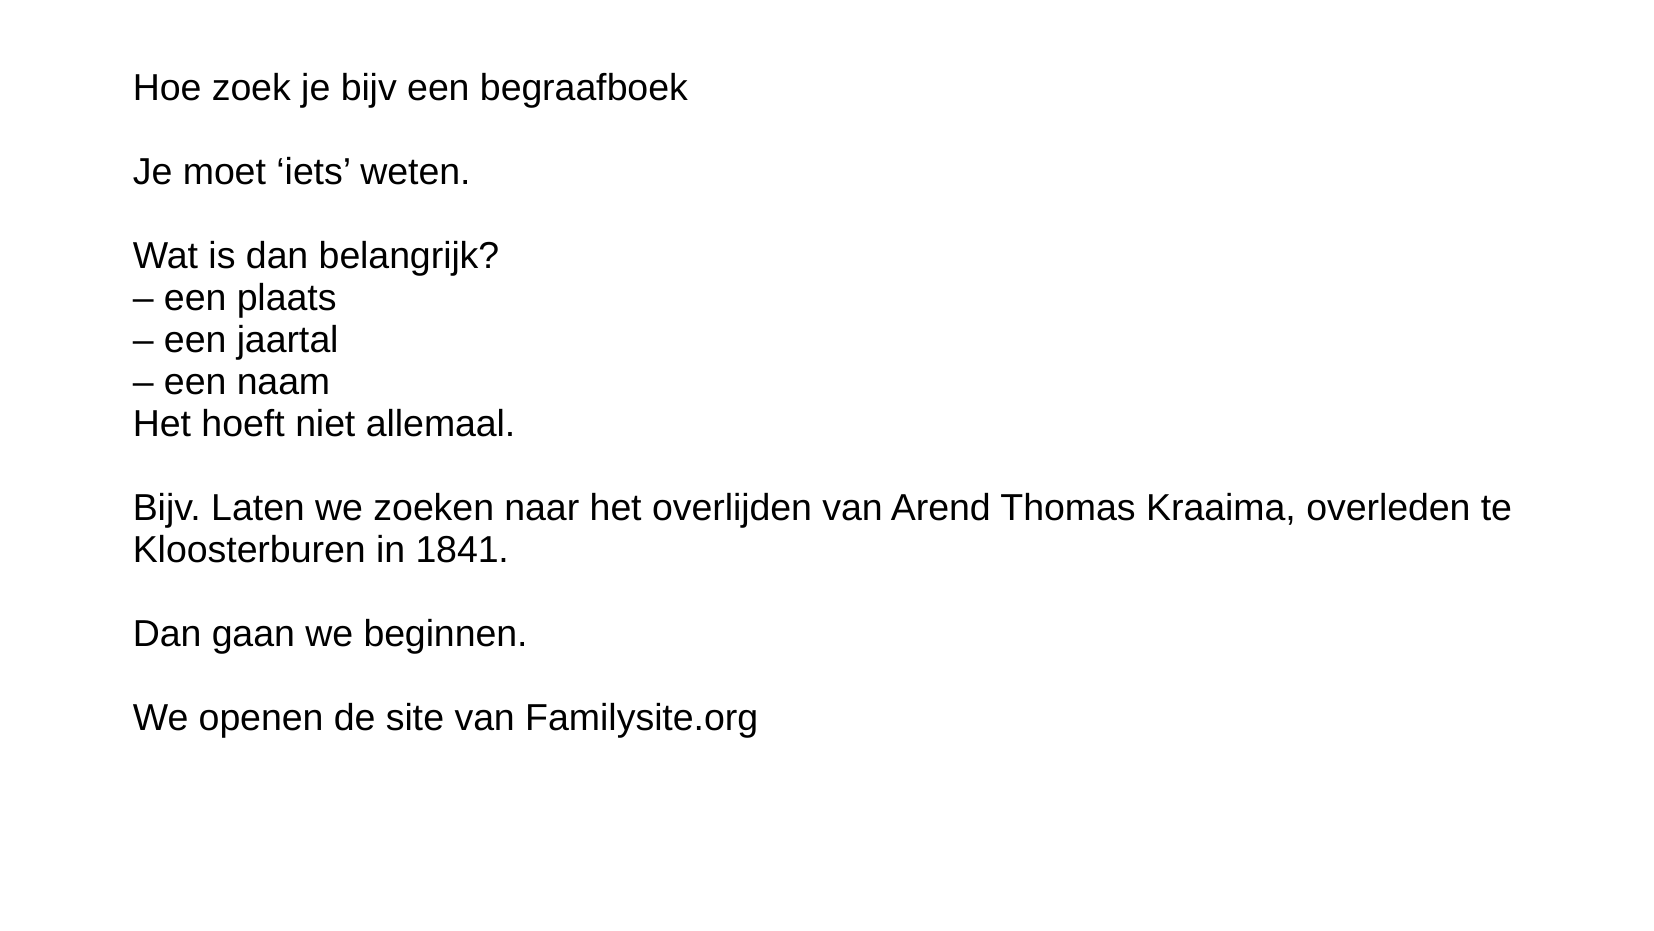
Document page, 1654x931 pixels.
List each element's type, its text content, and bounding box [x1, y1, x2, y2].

text_box Hoe zoek je bijv een begraafboek Je moet ‘iets’ weten. Wat is dan belangrijk? – een plaats – een jaartal – een naam Het hoeft niet allemaal. Bijv. Laten we zoeken naar het overlijden van Arend Thomas Kraaima, overleden te Kloosterburen in 1841. Dan gaan we beginnen. We openen de site van Familysite.org [118, 59, 1565, 857]
